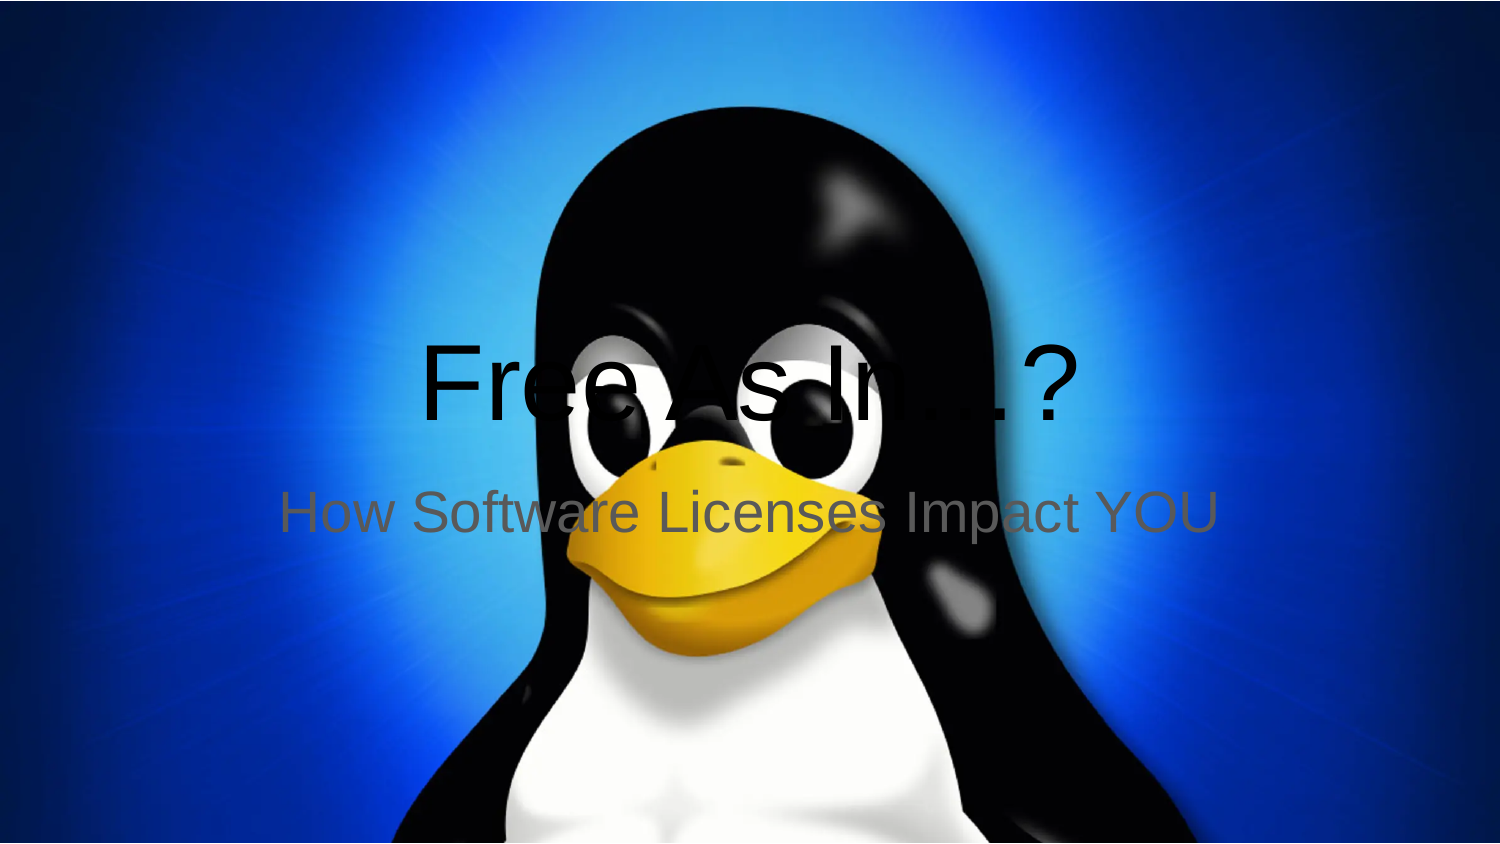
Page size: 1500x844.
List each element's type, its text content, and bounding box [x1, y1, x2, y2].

title Free As In…? [51, 122, 1449, 459]
picture [0, 1, 1500, 843]
subtitle How Software Licenses Impact YOU [51, 464, 1449, 595]
